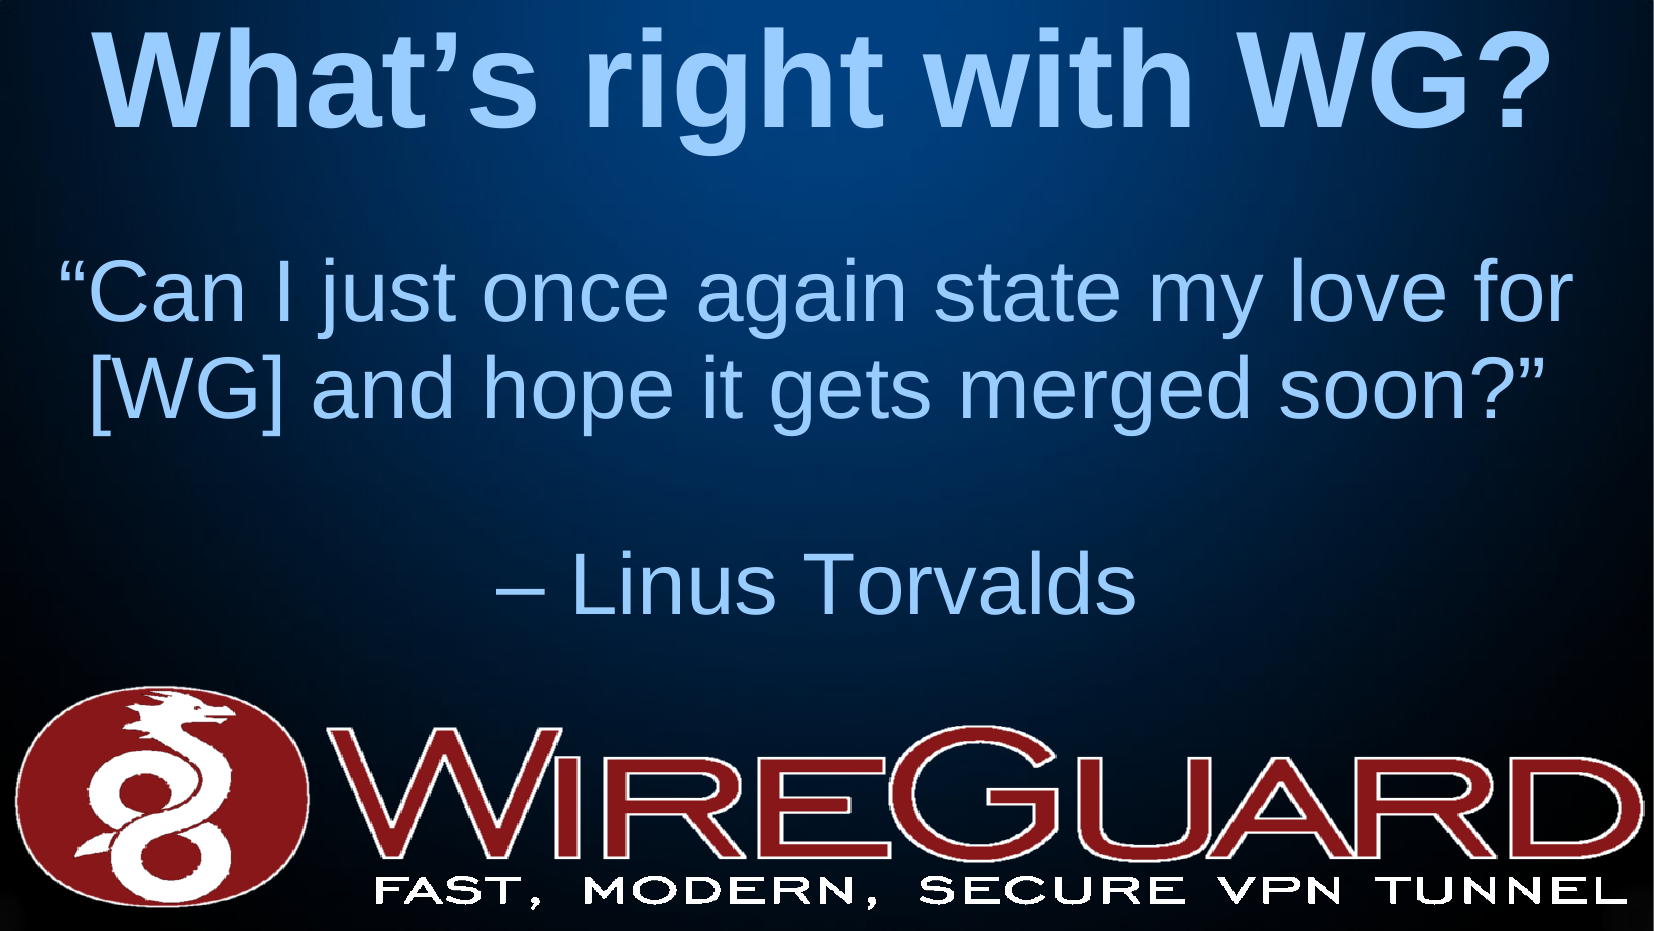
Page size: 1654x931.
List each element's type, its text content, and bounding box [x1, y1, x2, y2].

title “Can I just once again state my love for [WG] and hope it gets merged soon?” – Linus Torvalds [45, 101, 1591, 685]
picture [0, 0, 1654, 931]
title What’s right with WG? [0, 2, 1651, 158]
